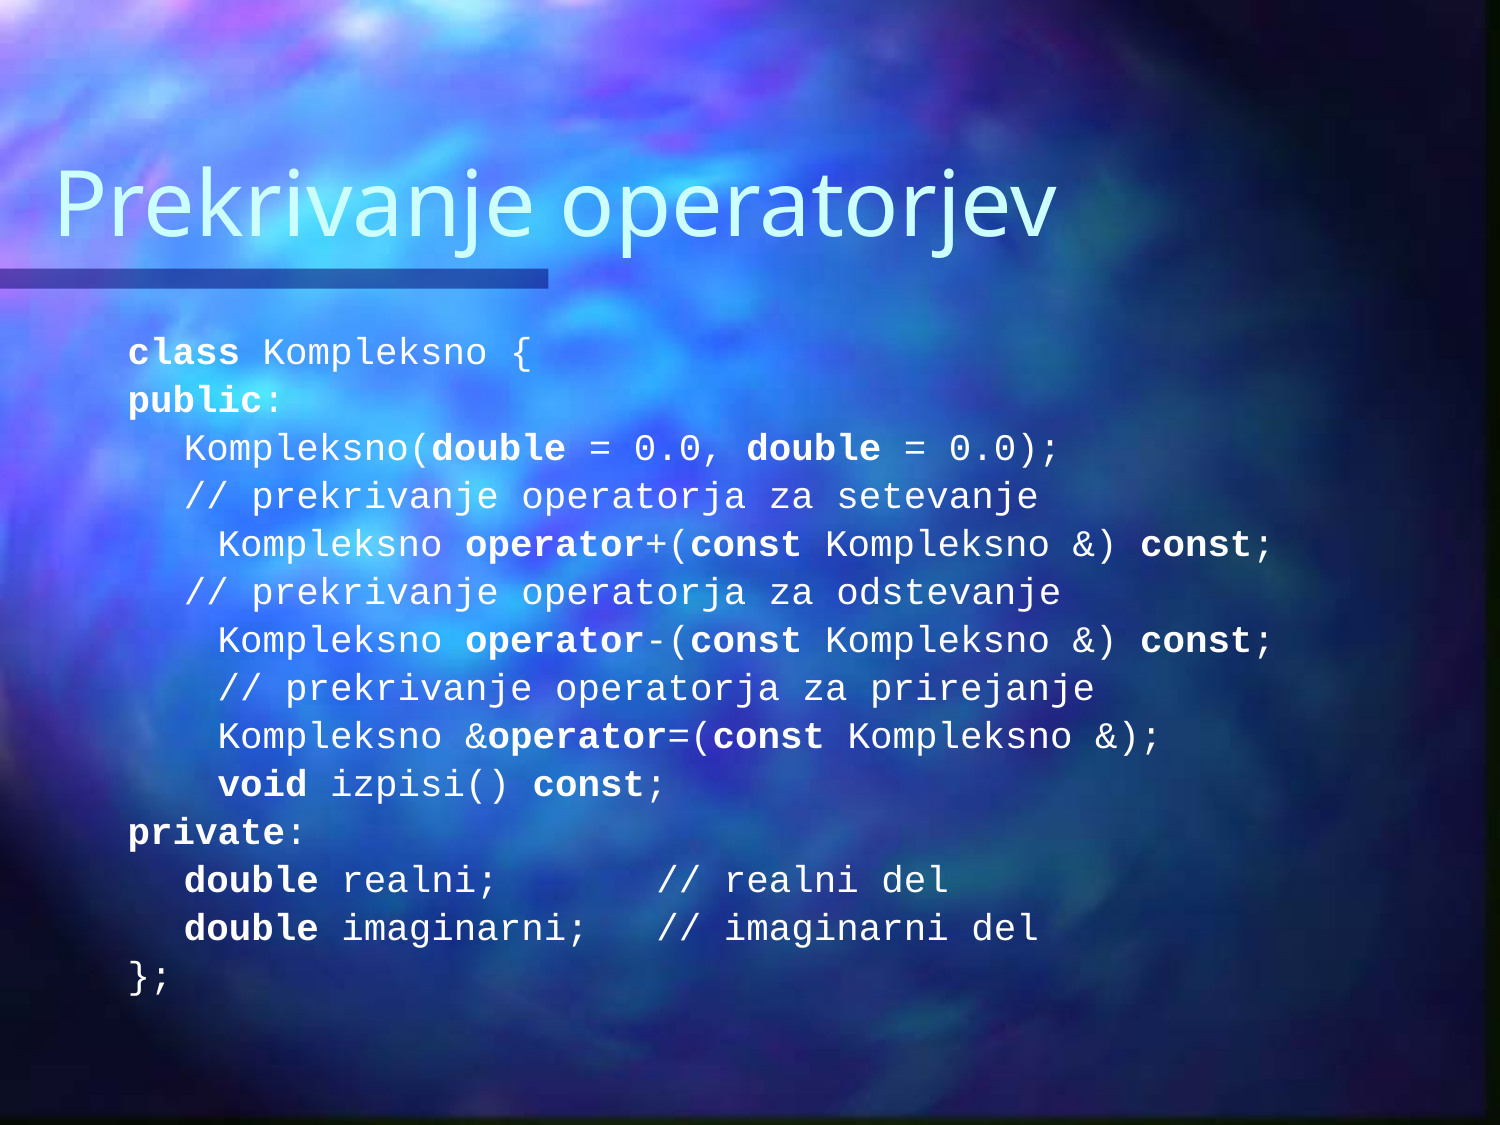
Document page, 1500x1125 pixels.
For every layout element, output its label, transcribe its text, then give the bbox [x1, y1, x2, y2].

list class Kompleksno { public: Kompleksno(double = 0.0, double = 0.0); // prekrivanje operatorja za setevanje Kompleksno operator+(const Kompleksno &) const; // prekrivanje operatorja za odstevanje Kompleksno operator-(const Kompleksno &) const; // prekrivanje operatorja za prirejanje Kompleksno &operator=(const Kompleksno &); void izpisi() const; private: double realni; // realni del double imaginarni; // imaginarni del }; [112, 324, 1388, 1000]
picture [0, 0, 1500, 1125]
title Prekrivanje operatorjev [37, 75, 1313, 263]
